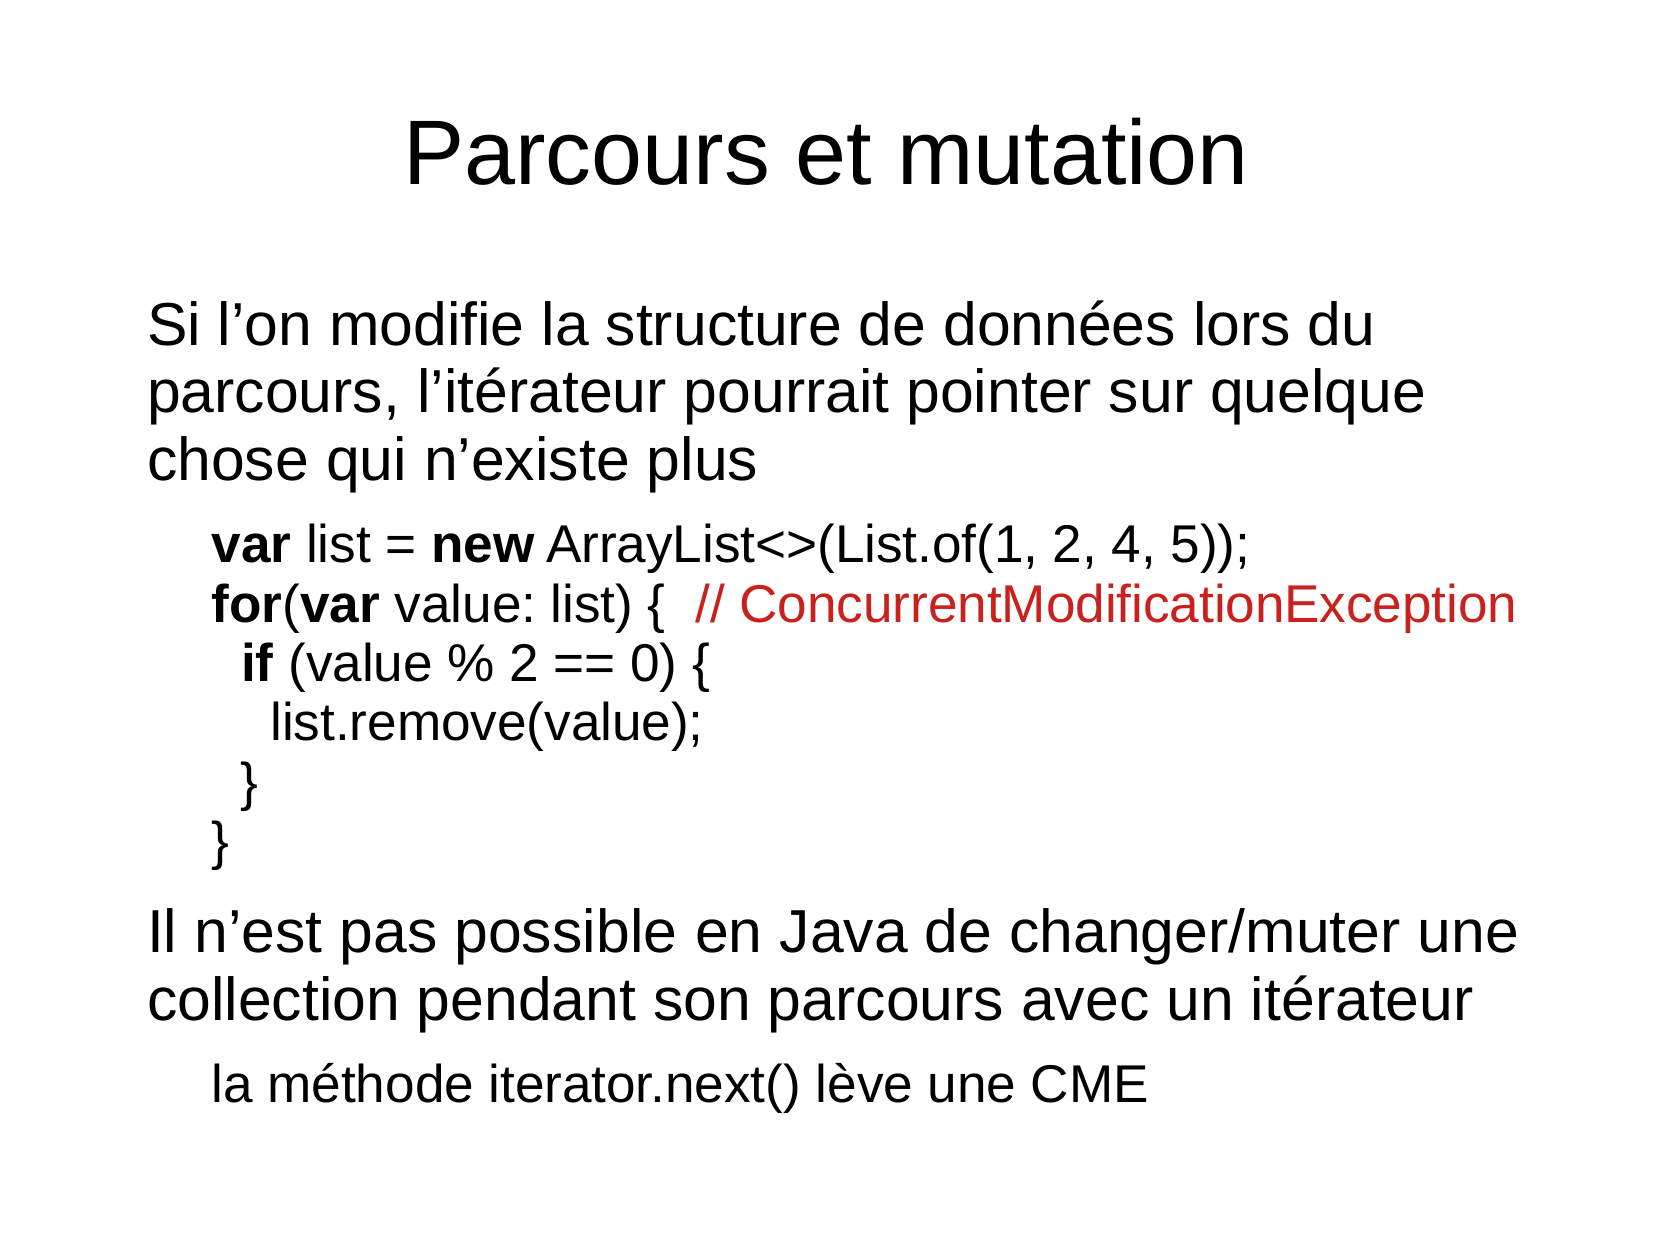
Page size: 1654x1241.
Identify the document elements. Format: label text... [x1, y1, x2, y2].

list Si l’on modifie la structure de données lors du parcours, l’itérateur pourrait pointer sur quelque chose qui n’existe plus var list = new ArrayList<>(List.of(1, 2, 4, 5)); for(var value: list) { // ConcurrentModificationException if (value % 2 == 0) { list.remove(value); } } Il n’est pas possible en Java de changer/muter une collection pendant son parcours avec un itérateur la méthode iterator.next() lève une CME [82, 290, 1571, 1126]
title Parcours et mutation [82, 49, 1571, 257]
